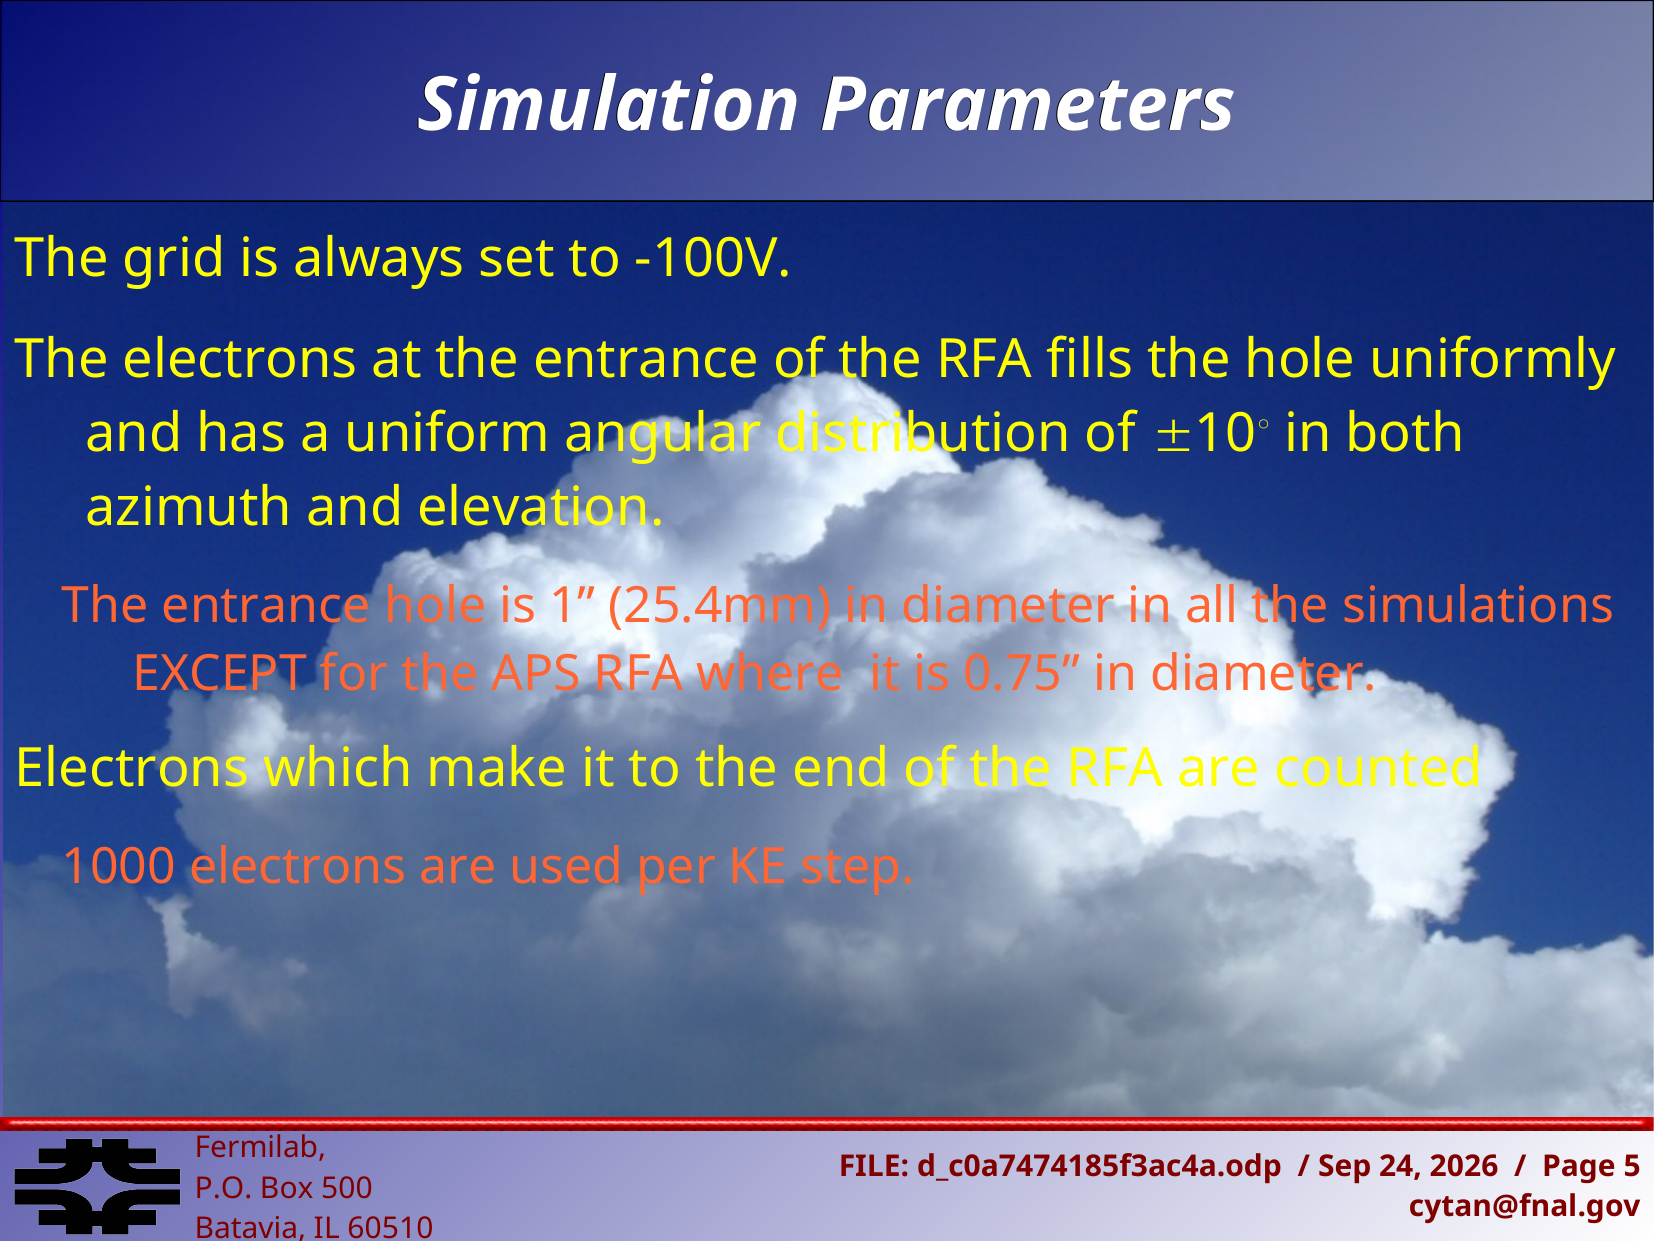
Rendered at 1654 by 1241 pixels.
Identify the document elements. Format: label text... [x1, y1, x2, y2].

picture [0, 204, 1654, 1131]
picture [10, 1137, 184, 1236]
list The grid is always set to -100V. The electrons at the entrance of the RFA fills the hole uniformly and has a uniform angular distribution of ±10° in both azimuth and elevation. The entrance hole is 1” (25.4mm) in diameter in all the simulations EXCEPT for the APS RFA where it is 0.75” in diameter. Electrons which make it to the end of the RFA are counted 1000 electrons are used per KE step. [2, 218, 1642, 1069]
title Simulation Parameters [0, 0, 1654, 204]
